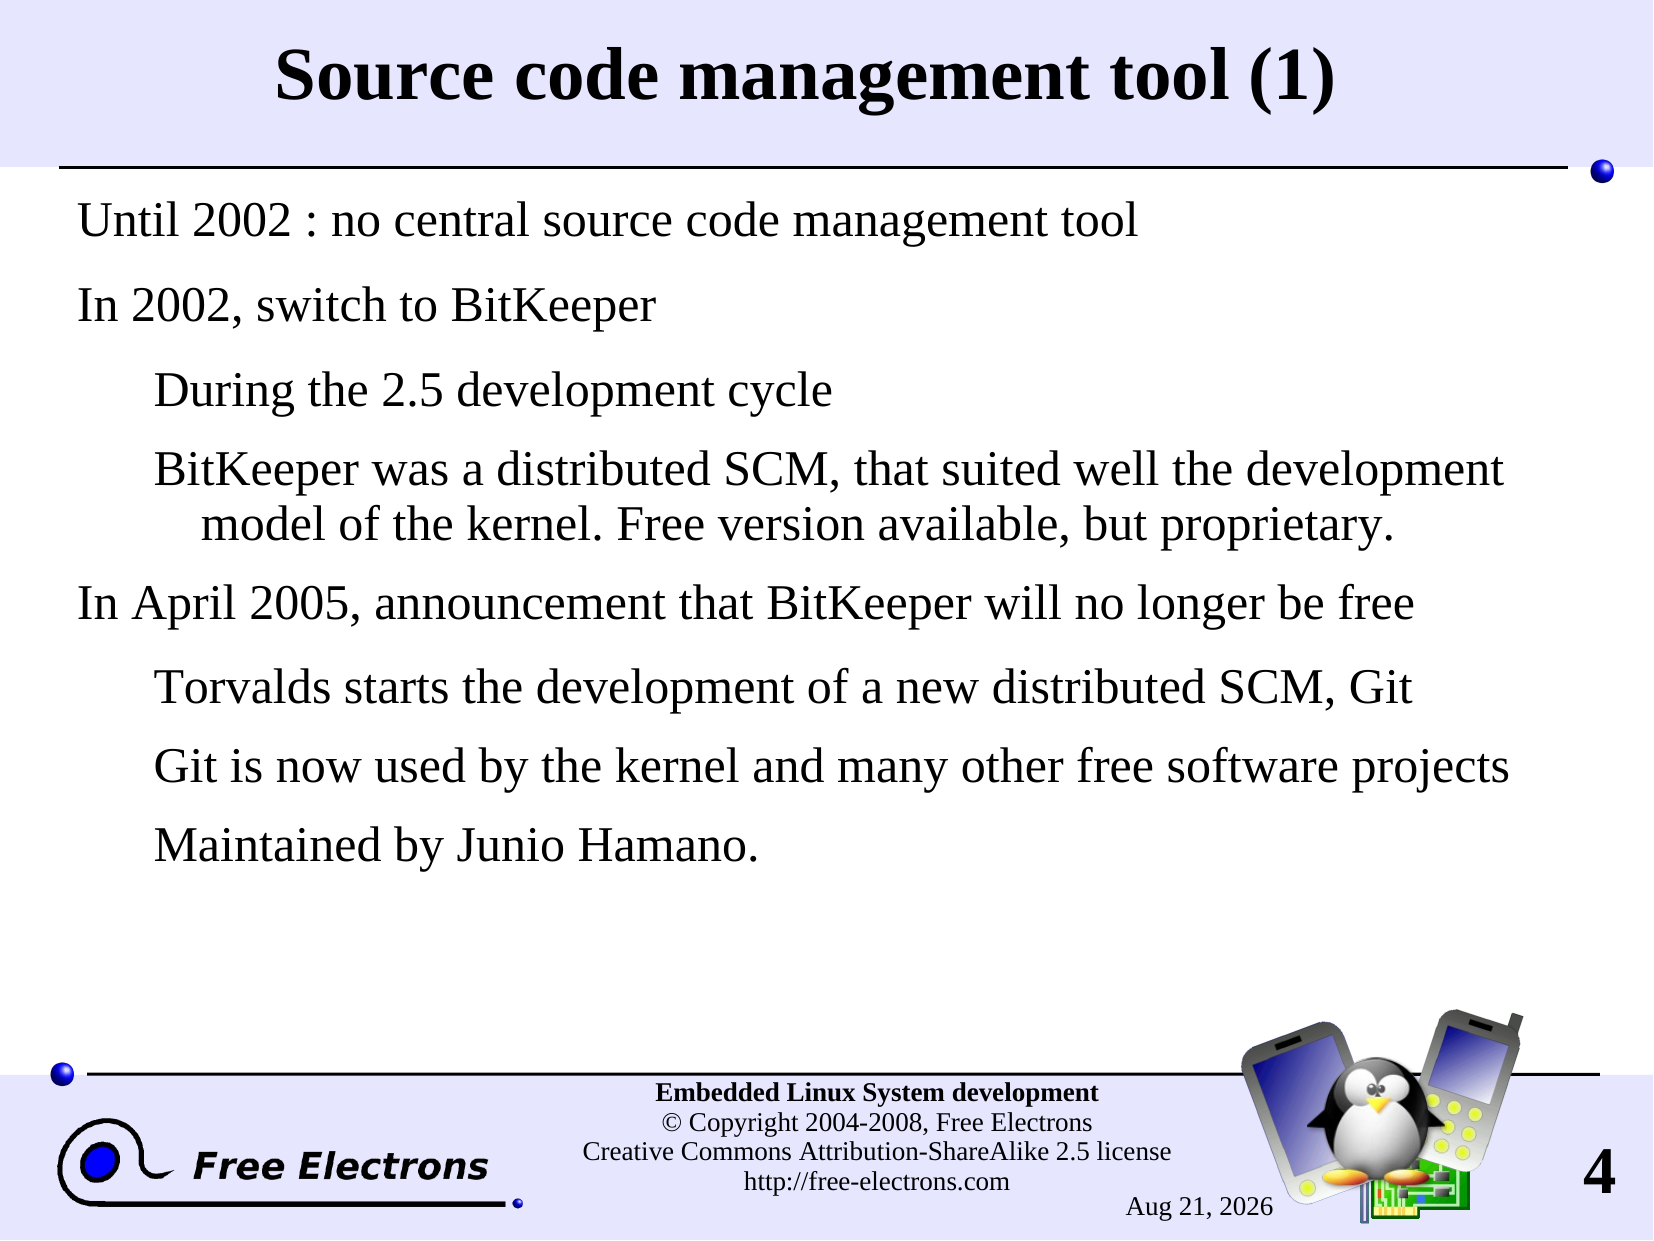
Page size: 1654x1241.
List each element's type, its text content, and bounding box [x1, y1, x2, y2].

list Until 2002 : no central source code management tool In 2002, switch to BitKeeper During the 2.5 development cycle BitKeeper was a distributed SCM, that suited well the development model of the kernel. Free version available, but proprietary. In April 2005, announcement that BitKeeper will no longer be free Torvalds starts the development of a new distributed SCM, Git Git is now used by the kernel and many other free software projects Maintained by Junio Hamano. [59, 191, 1565, 1042]
picture [1225, 1042, 1529, 1241]
title Source code management tool (1) [60, 25, 1551, 124]
picture [50, 1107, 527, 1216]
